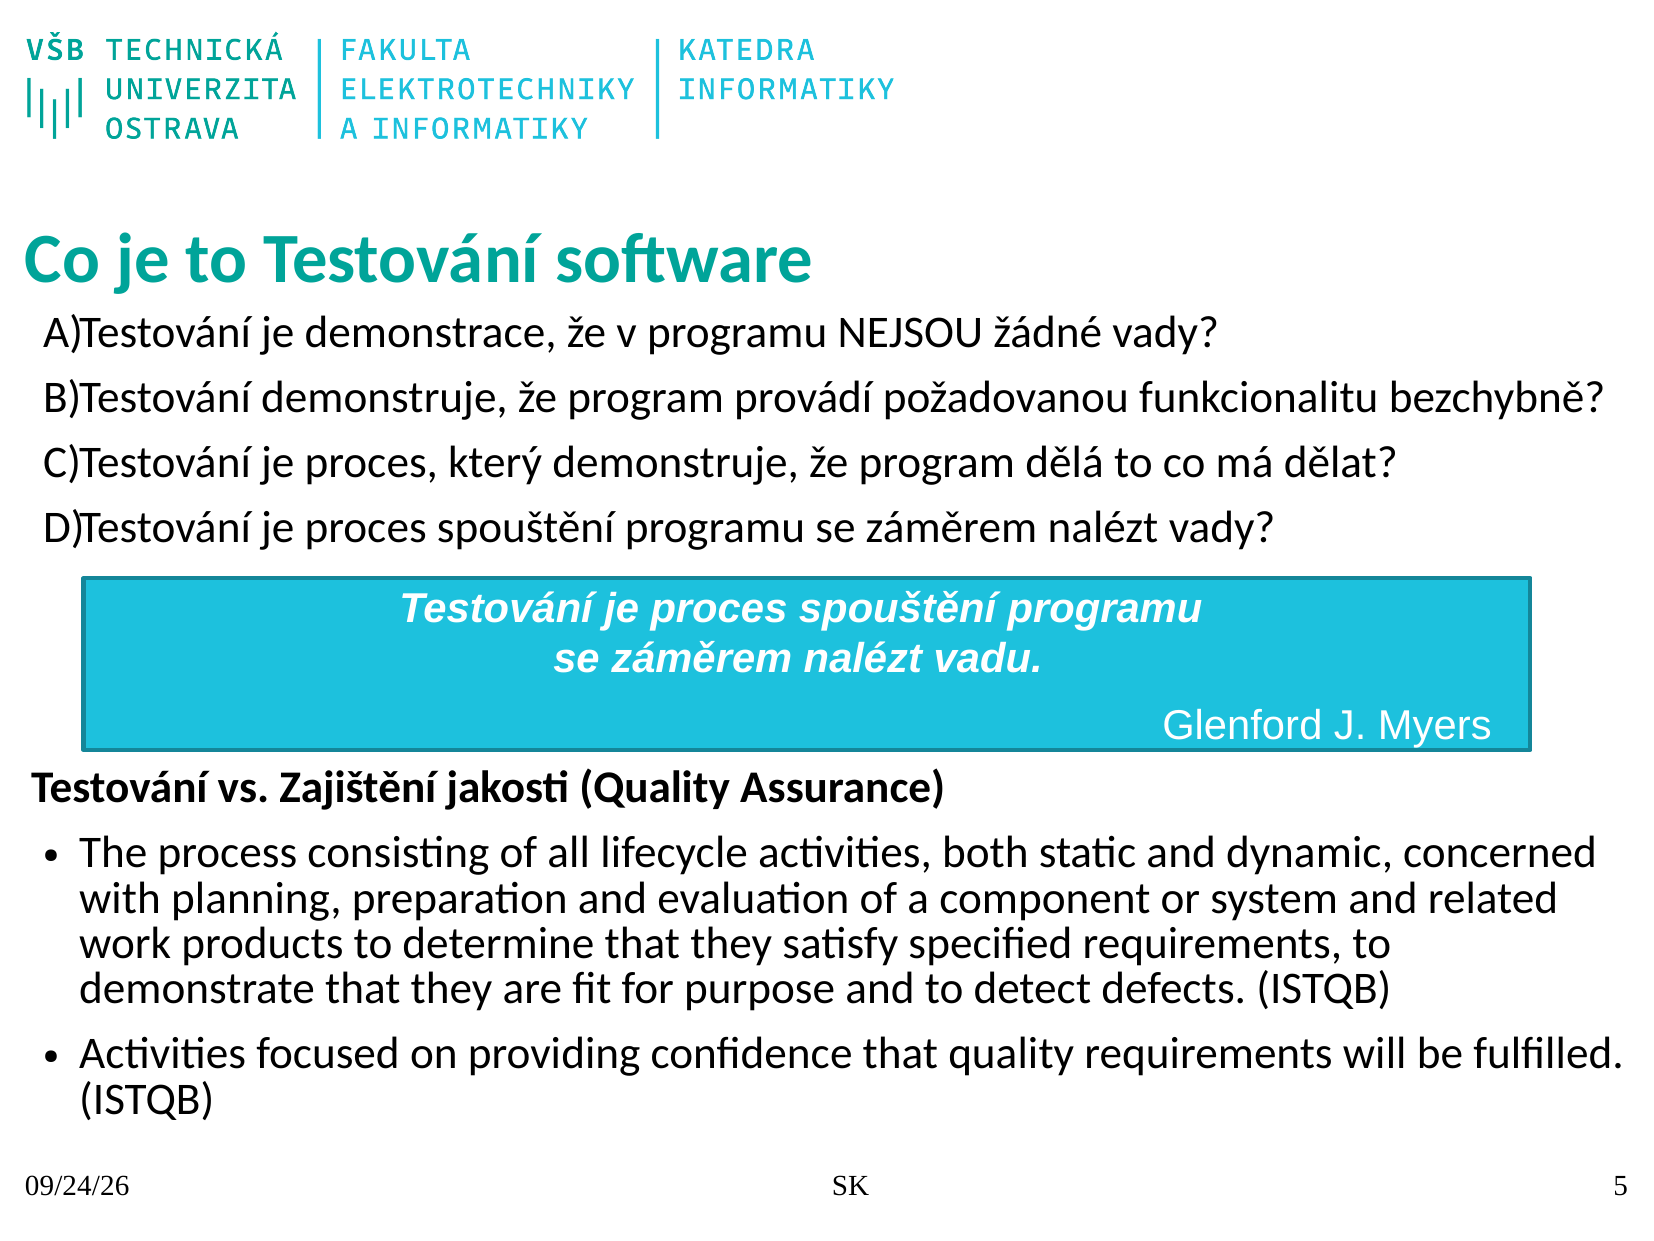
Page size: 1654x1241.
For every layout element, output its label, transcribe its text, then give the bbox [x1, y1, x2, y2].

text_box Testování je proces spouštění programu se záměrem nalézt vadu. Glenford J. Myers [83, 578, 1531, 750]
title Co je to Testování software [24, 169, 1629, 300]
picture [26, 31, 894, 139]
list Testování je demonstrace, že v programu NEJSOU žádné vady? Testování demonstruje, že program provádí požadovanou funkcionalitu bezchybně? Testování je proces, který demonstruje, že program dělá to co má dělat? Testování je proces spouštění programu se záměrem nalézt vady? Testování vs. Zajištění jakosti (Quality Assurance) The process consisting of all lifecycle activities, both static and dynamic, concerned with planning, preparation and evaluation of a component or system and related work products to determine that they satisfy specified requirements, to demonstrate that they are fit for purpose and to detect defects. (ISTQB) Activities focused on providing confidence that quality requirements will be fulfilled. (ISTQB) [31, 313, 1636, 1141]
